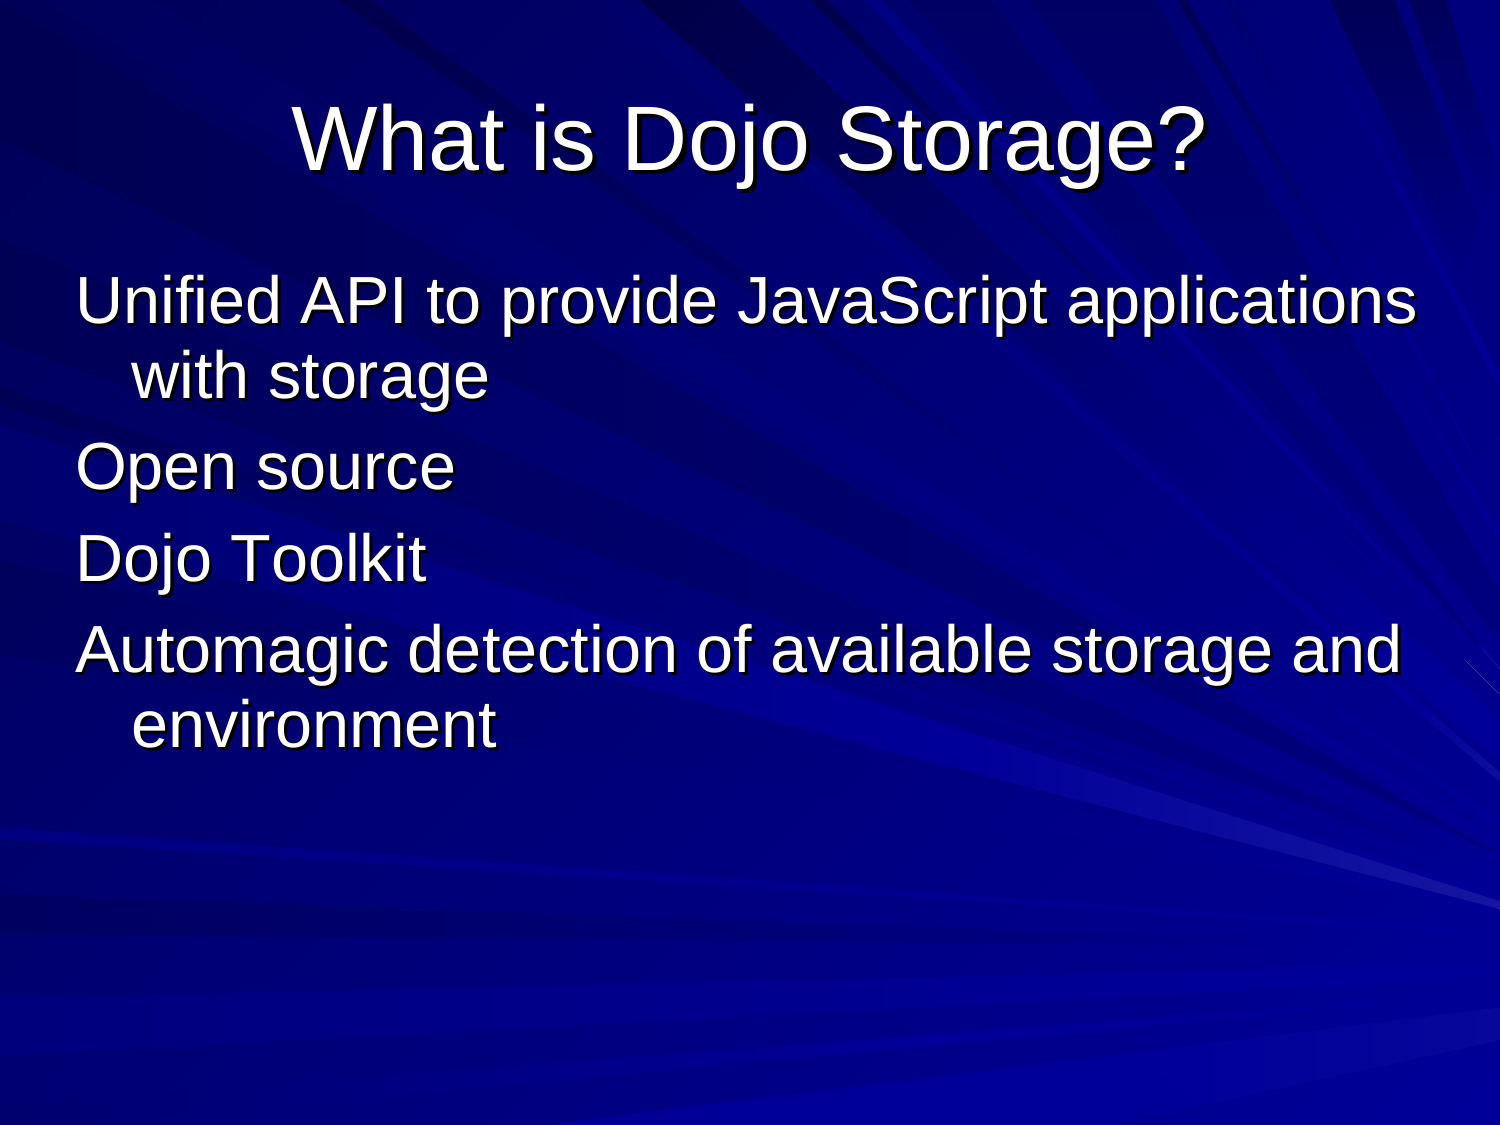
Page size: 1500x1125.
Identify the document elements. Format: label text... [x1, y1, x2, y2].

title What is Dojo Storage? [75, 51, 1425, 226]
list Unified API to provide JavaScript applications with storage Open source Dojo Toolkit Automagic detection of available storage and environment [75, 263, 1425, 1006]
